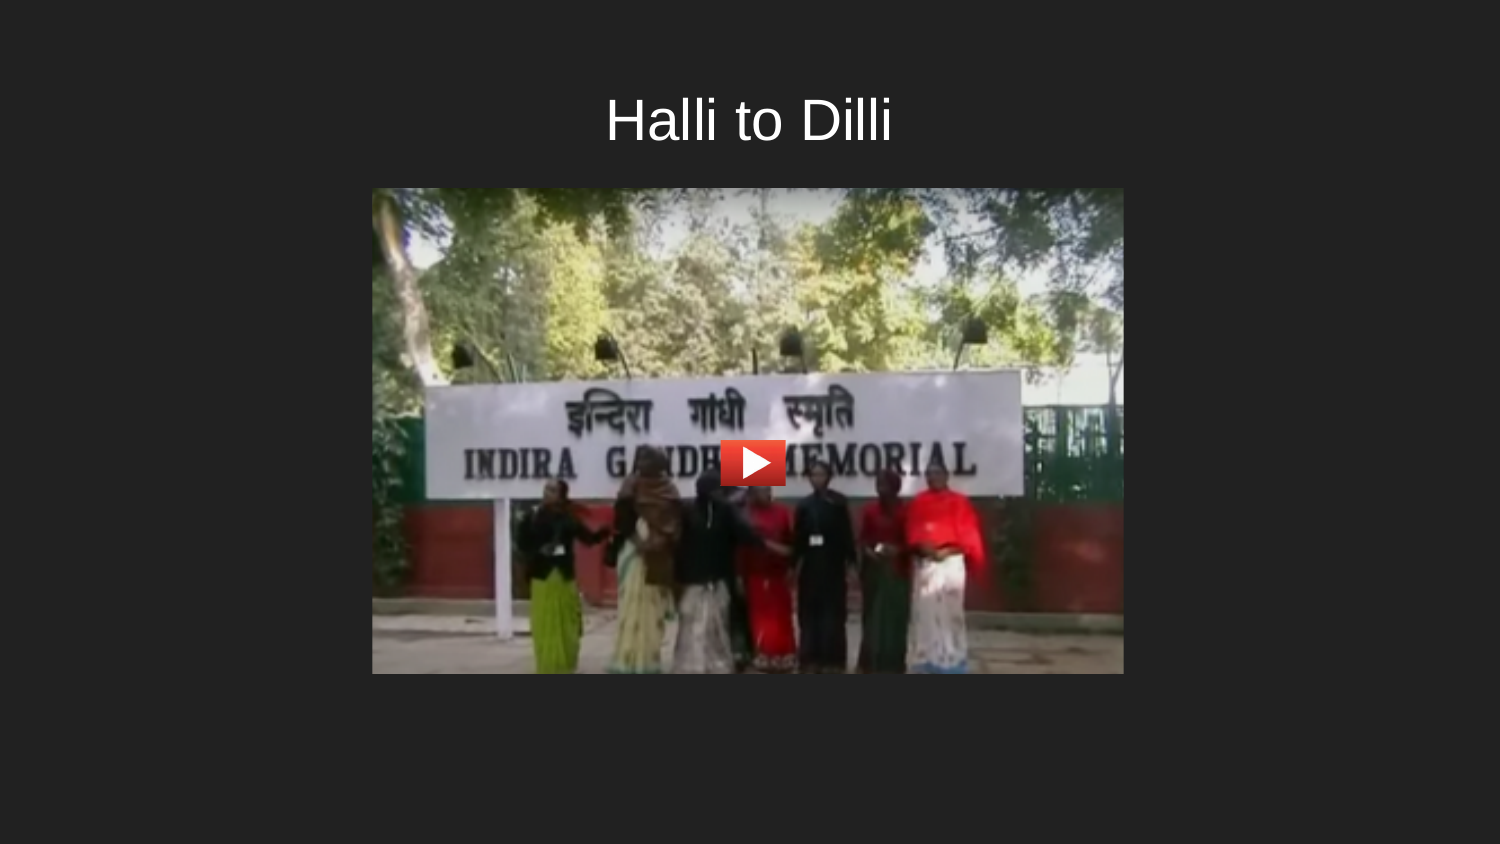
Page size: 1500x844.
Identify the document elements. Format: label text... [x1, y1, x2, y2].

picture [372, 188, 1124, 674]
title Halli to Dilli [51, 72, 1449, 167]
